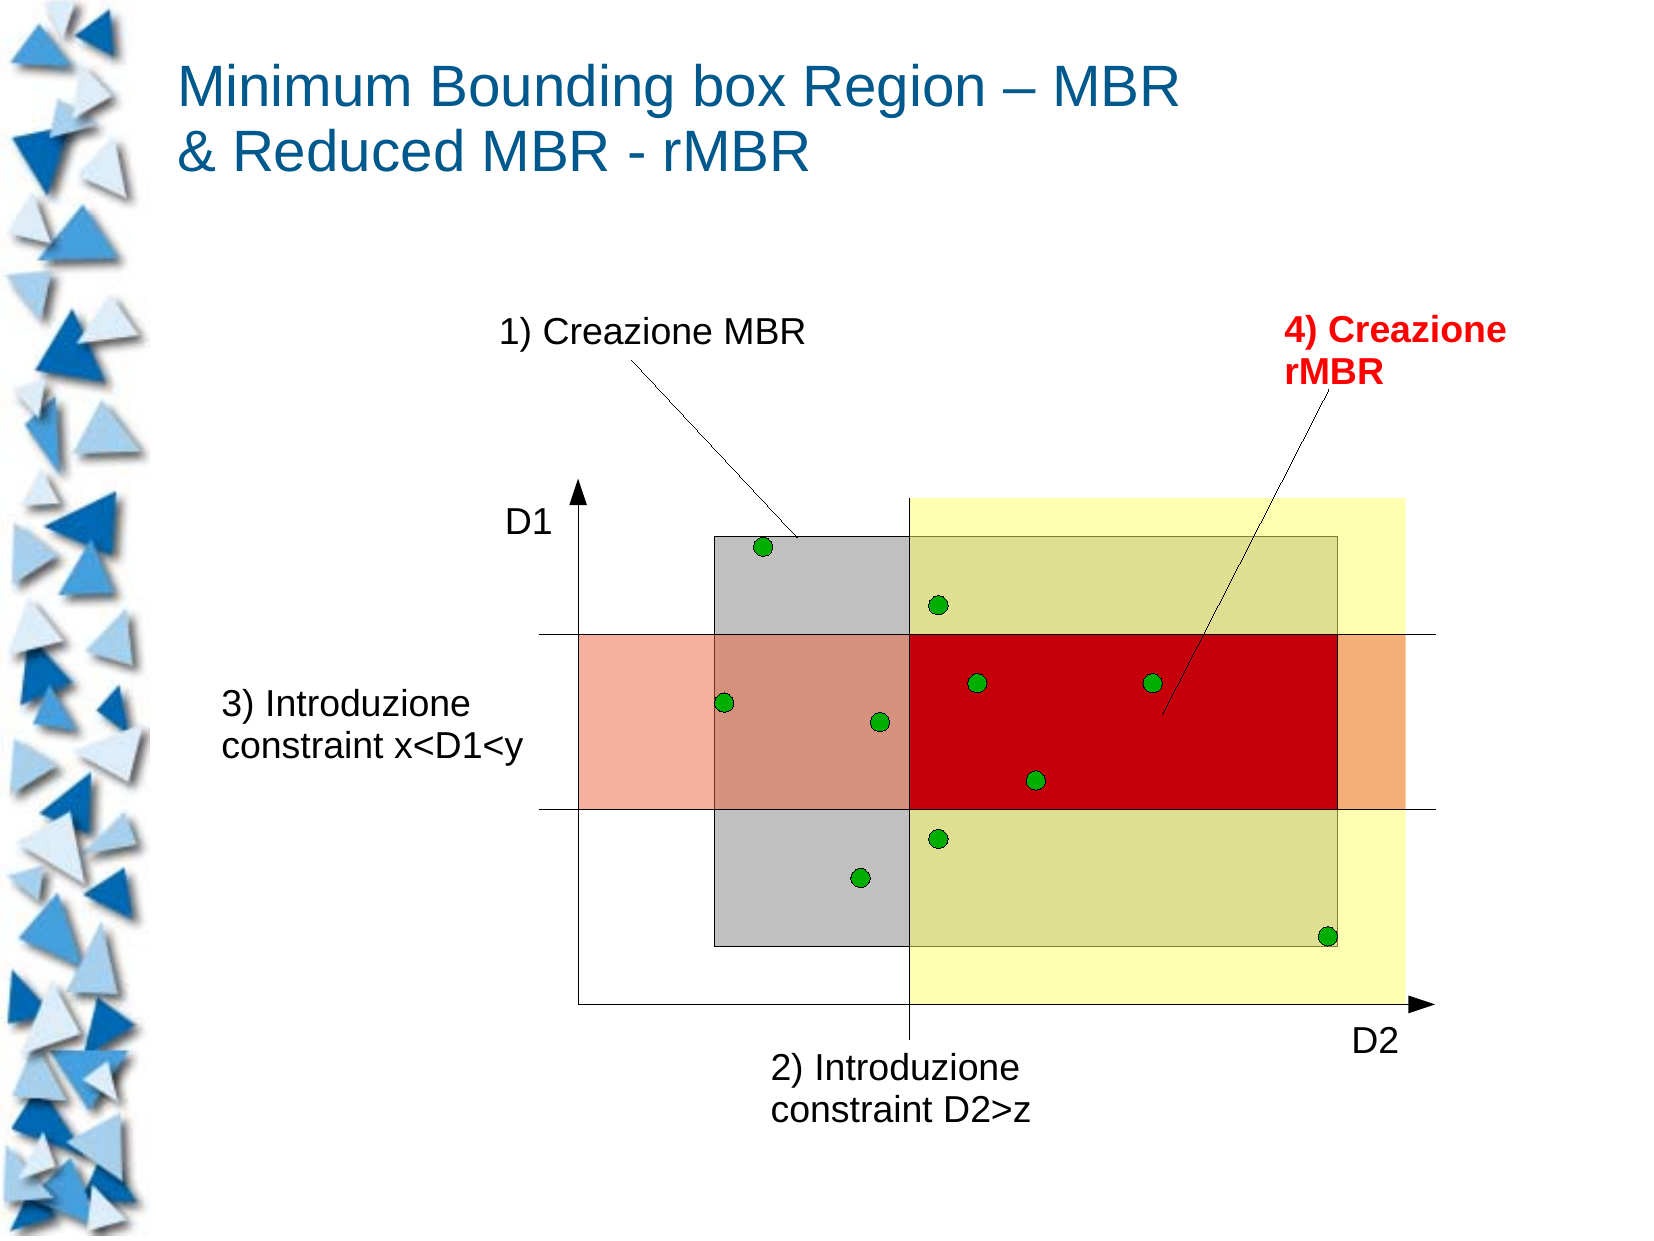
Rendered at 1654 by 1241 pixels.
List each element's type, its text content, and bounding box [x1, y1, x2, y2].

text_box D2 [1336, 1012, 1436, 1069]
title Minimum Bounding box Region – MBR & Reduced MBR - rMBR [177, 53, 1625, 184]
text_box 1) Creazione MBR [484, 303, 869, 361]
text_box [579, 498, 1406, 1004]
text_box 4) Creazione rMBR [1269, 301, 1565, 400]
text_box 2) Introduzione constraint D2>z [755, 1039, 1081, 1139]
picture [0, 0, 150, 1236]
text_box D1 [490, 492, 579, 550]
text_box 3) Introduzione constraint x<D1<y [206, 674, 562, 774]
